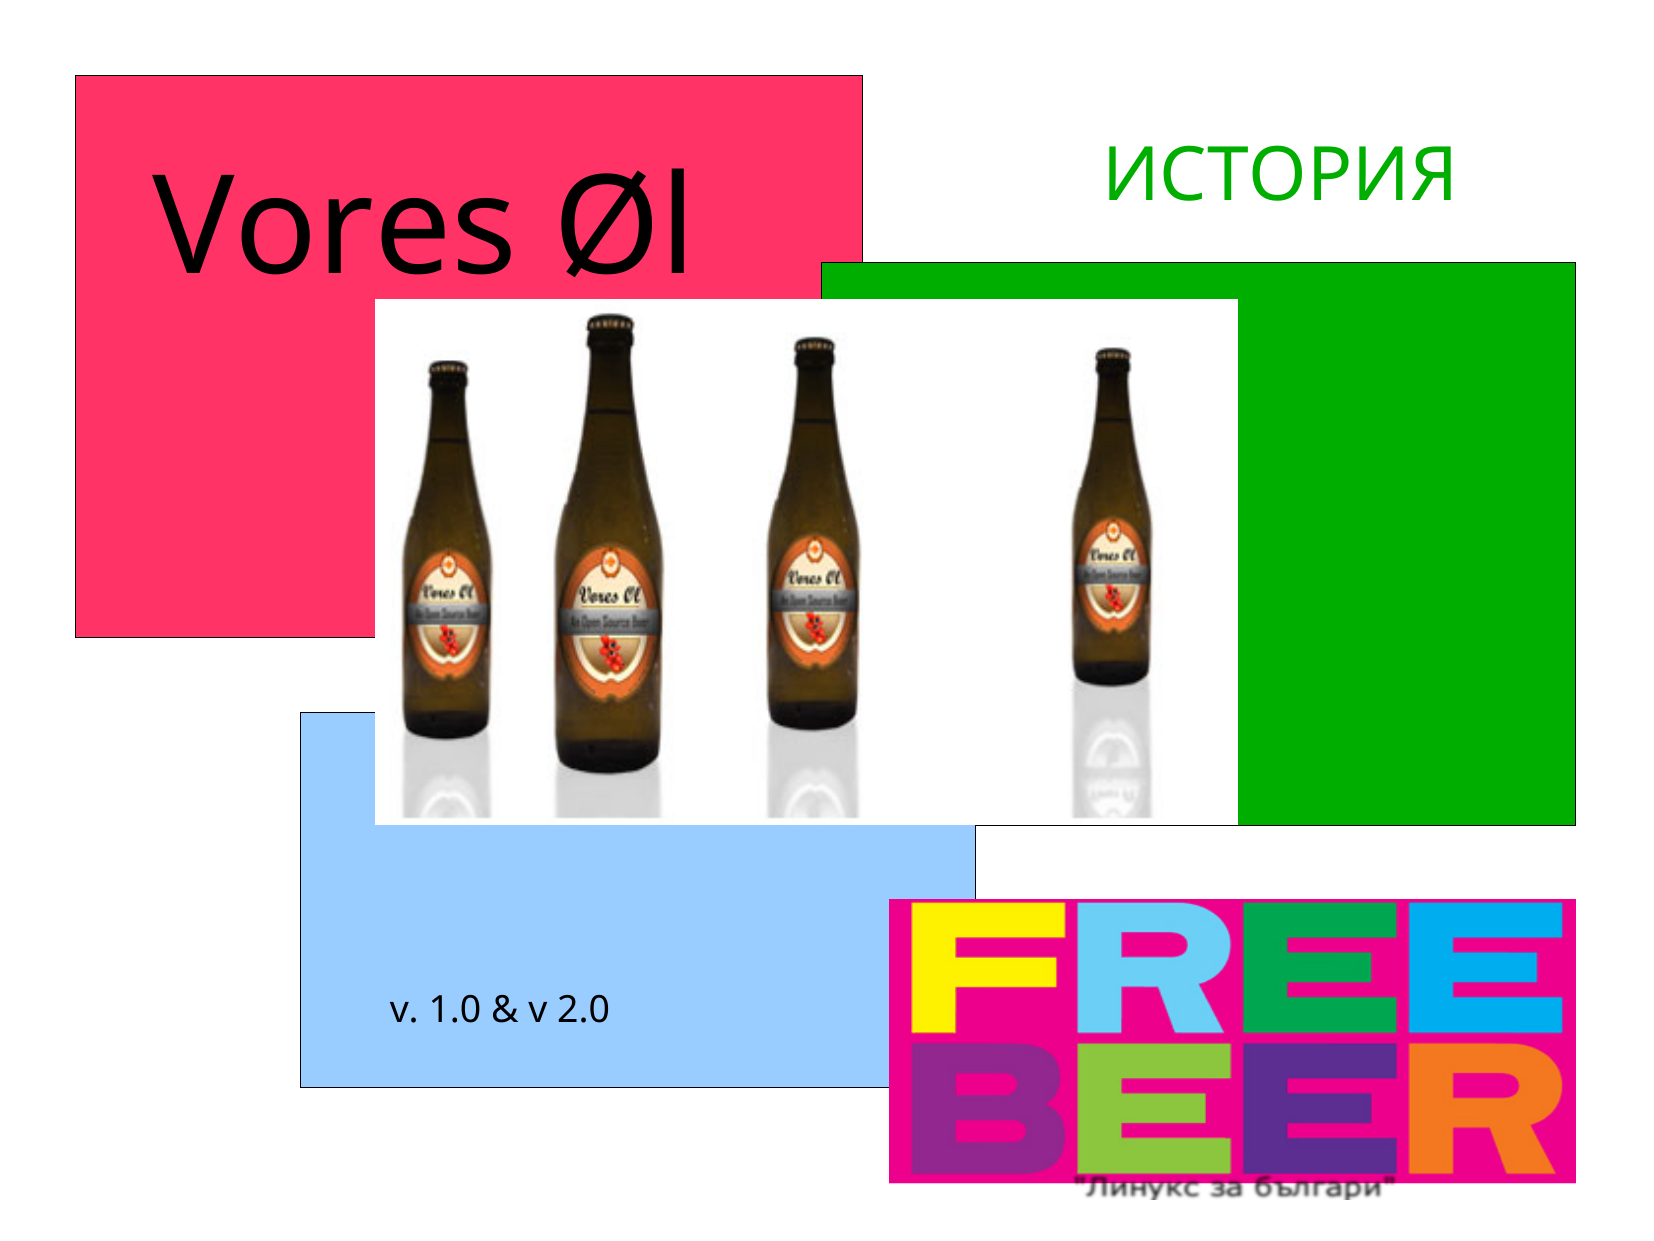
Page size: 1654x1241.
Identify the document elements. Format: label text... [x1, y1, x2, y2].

text_box [300, 712, 976, 1088]
picture [889, 899, 1576, 1201]
text_box v. 1.0 & v 2.0 [375, 975, 624, 1036]
text_box Vores Øl [137, 119, 713, 301]
text_box [75, 75, 1576, 826]
picture [375, 299, 1238, 826]
text_box ИСТОРИЯ [1087, 112, 1538, 218]
